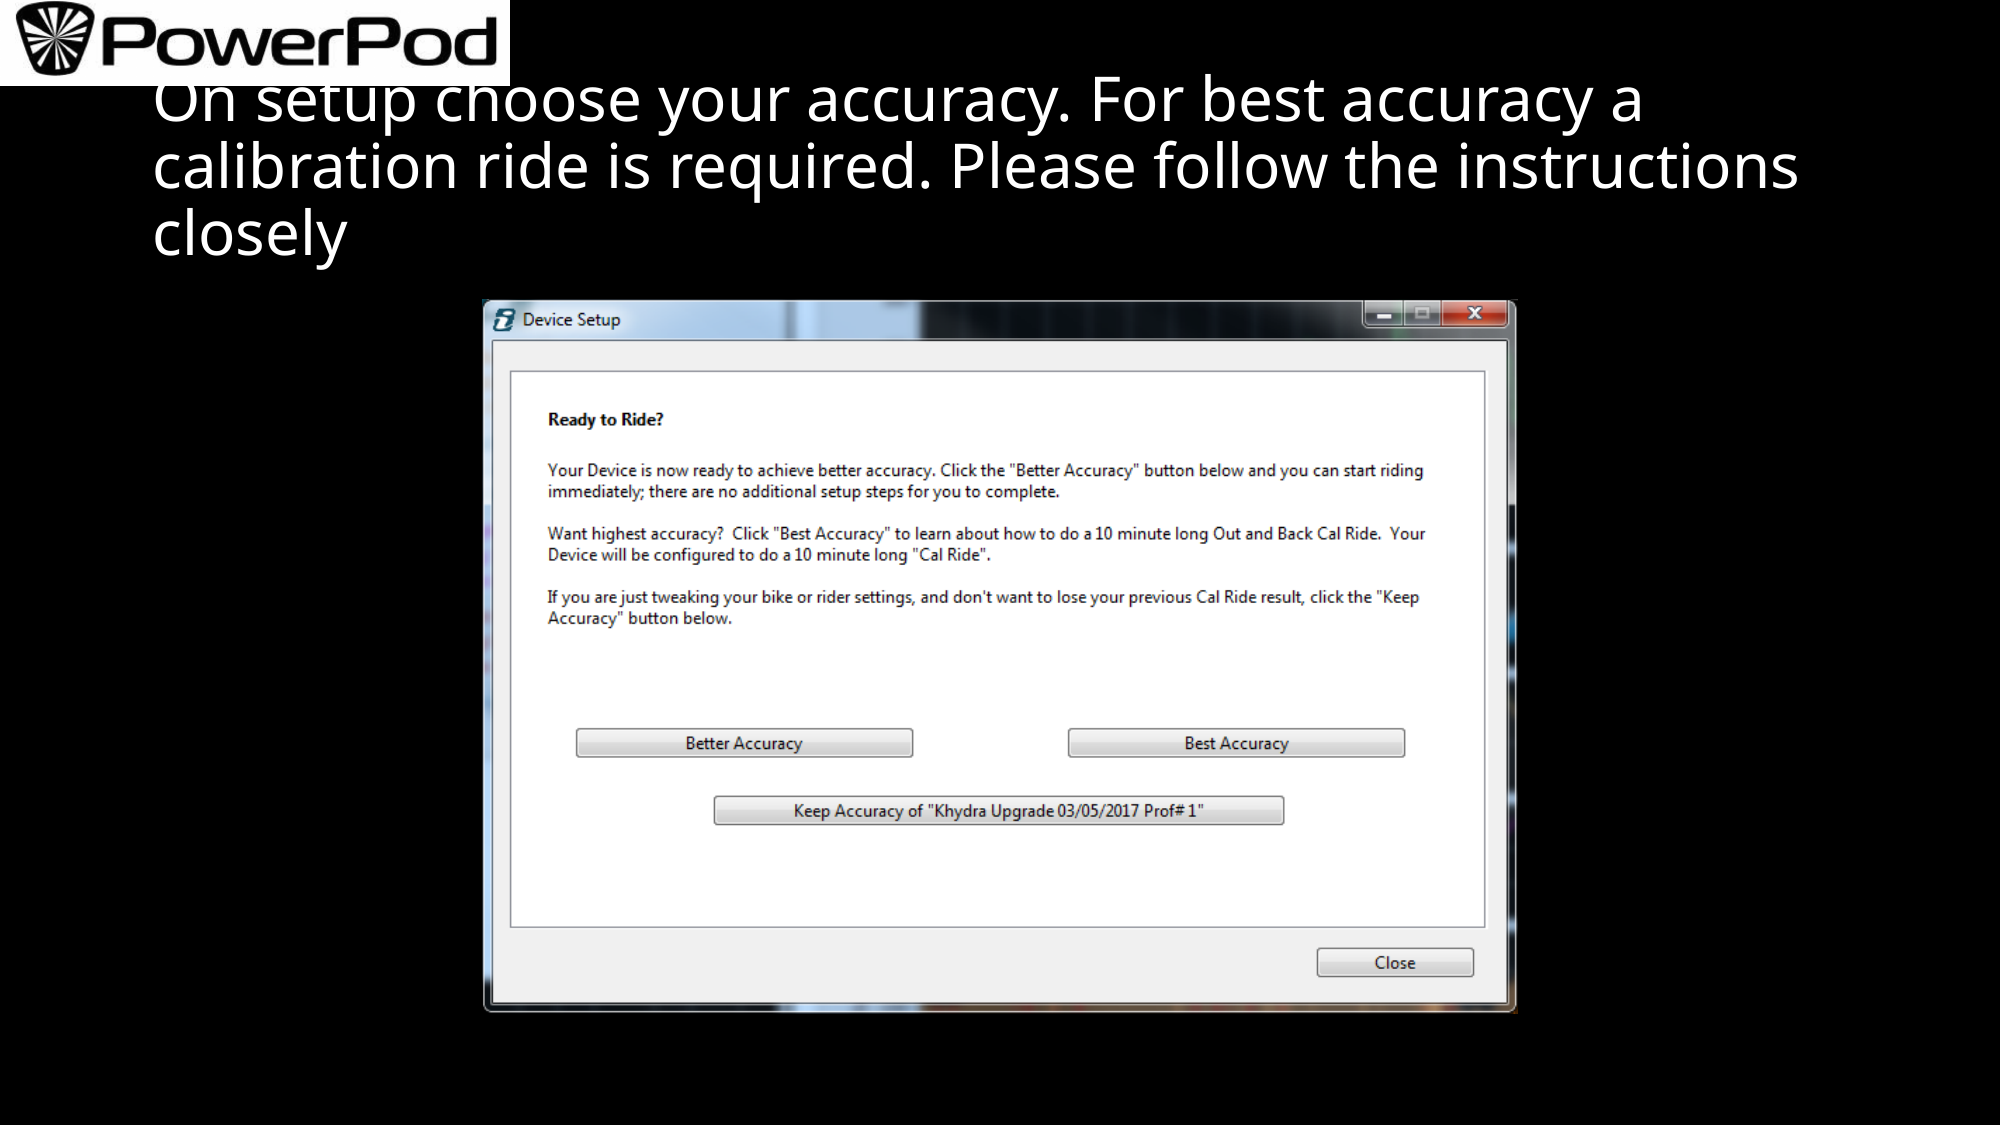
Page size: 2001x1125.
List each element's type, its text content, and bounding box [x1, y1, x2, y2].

picture [482, 299, 1518, 1014]
title On setup choose your accuracy. For best accuracy a calibration ride is required. Please follow the instructions closely [137, 59, 1863, 278]
picture [0, 0, 510, 86]
